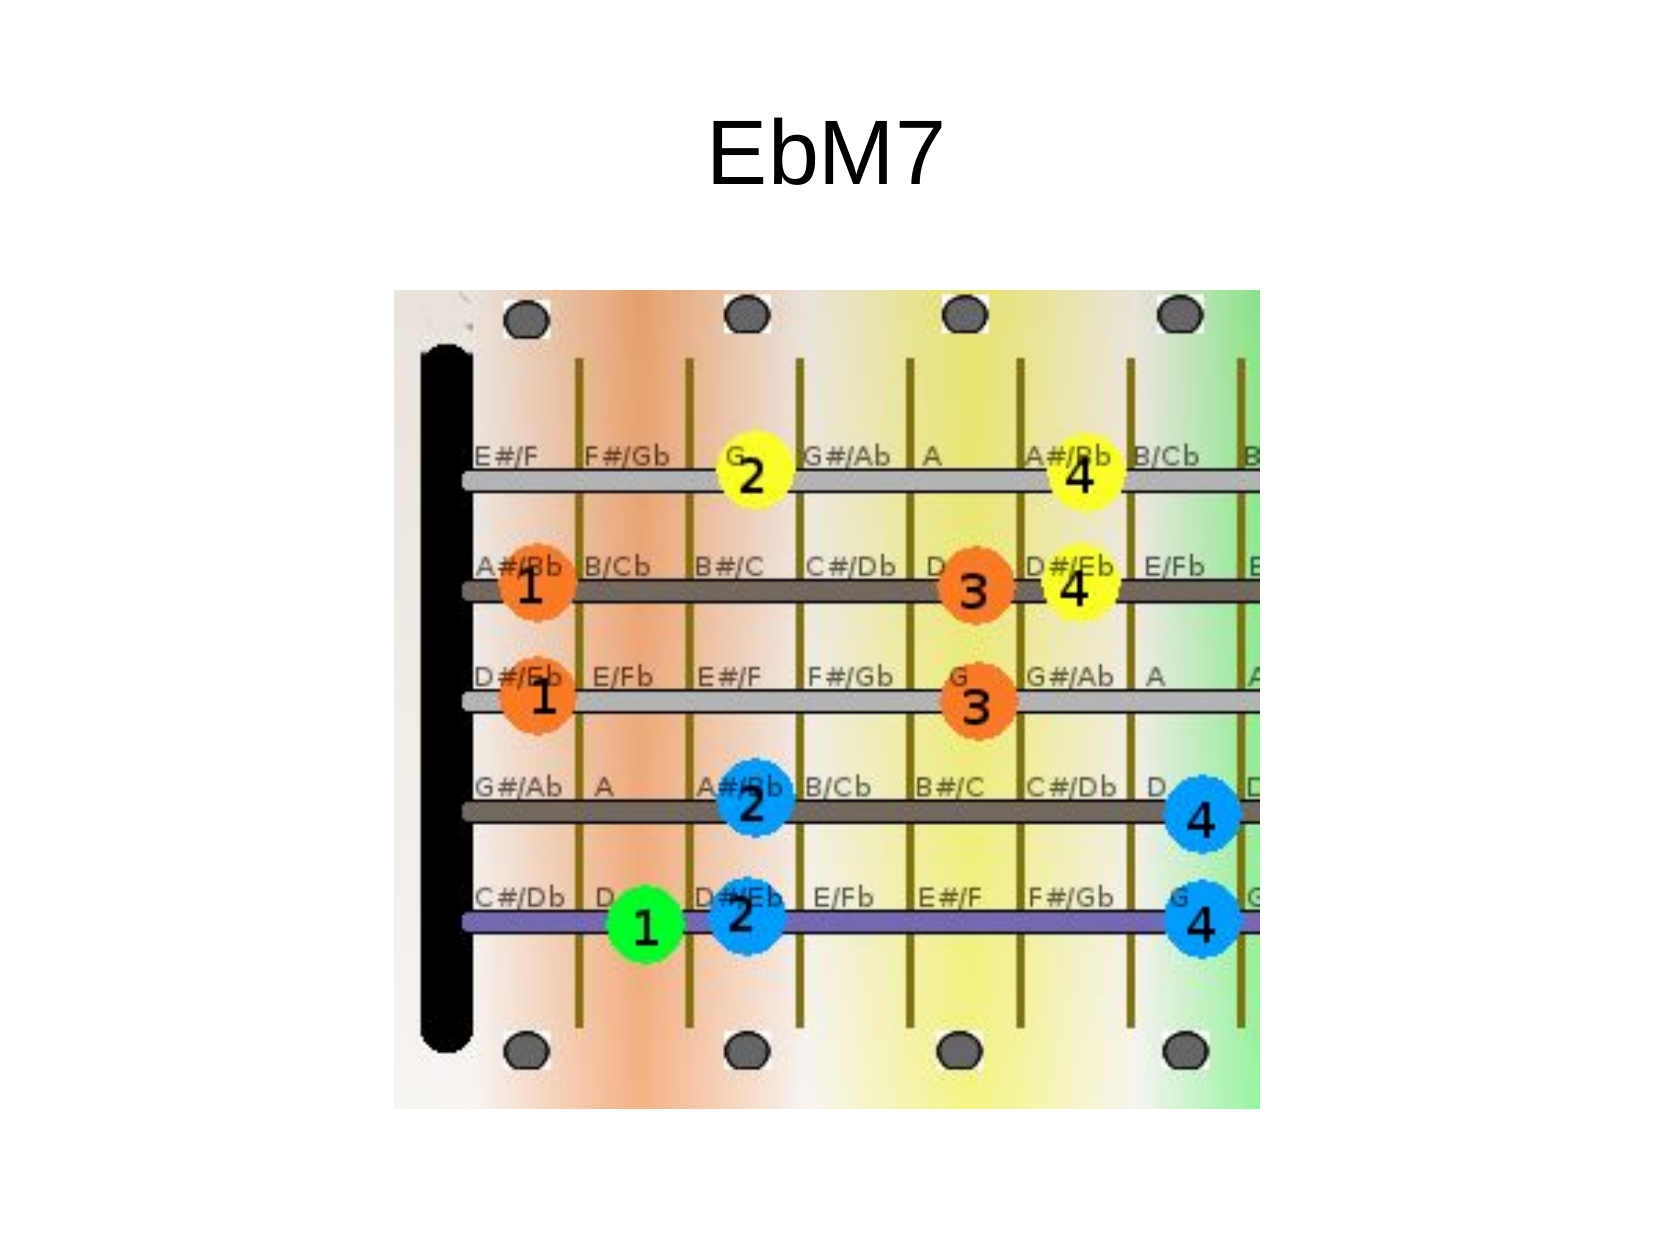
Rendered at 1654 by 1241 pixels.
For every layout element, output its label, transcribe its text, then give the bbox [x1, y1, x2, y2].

picture [394, 290, 1260, 1109]
title EbM7 [82, 49, 1571, 257]
